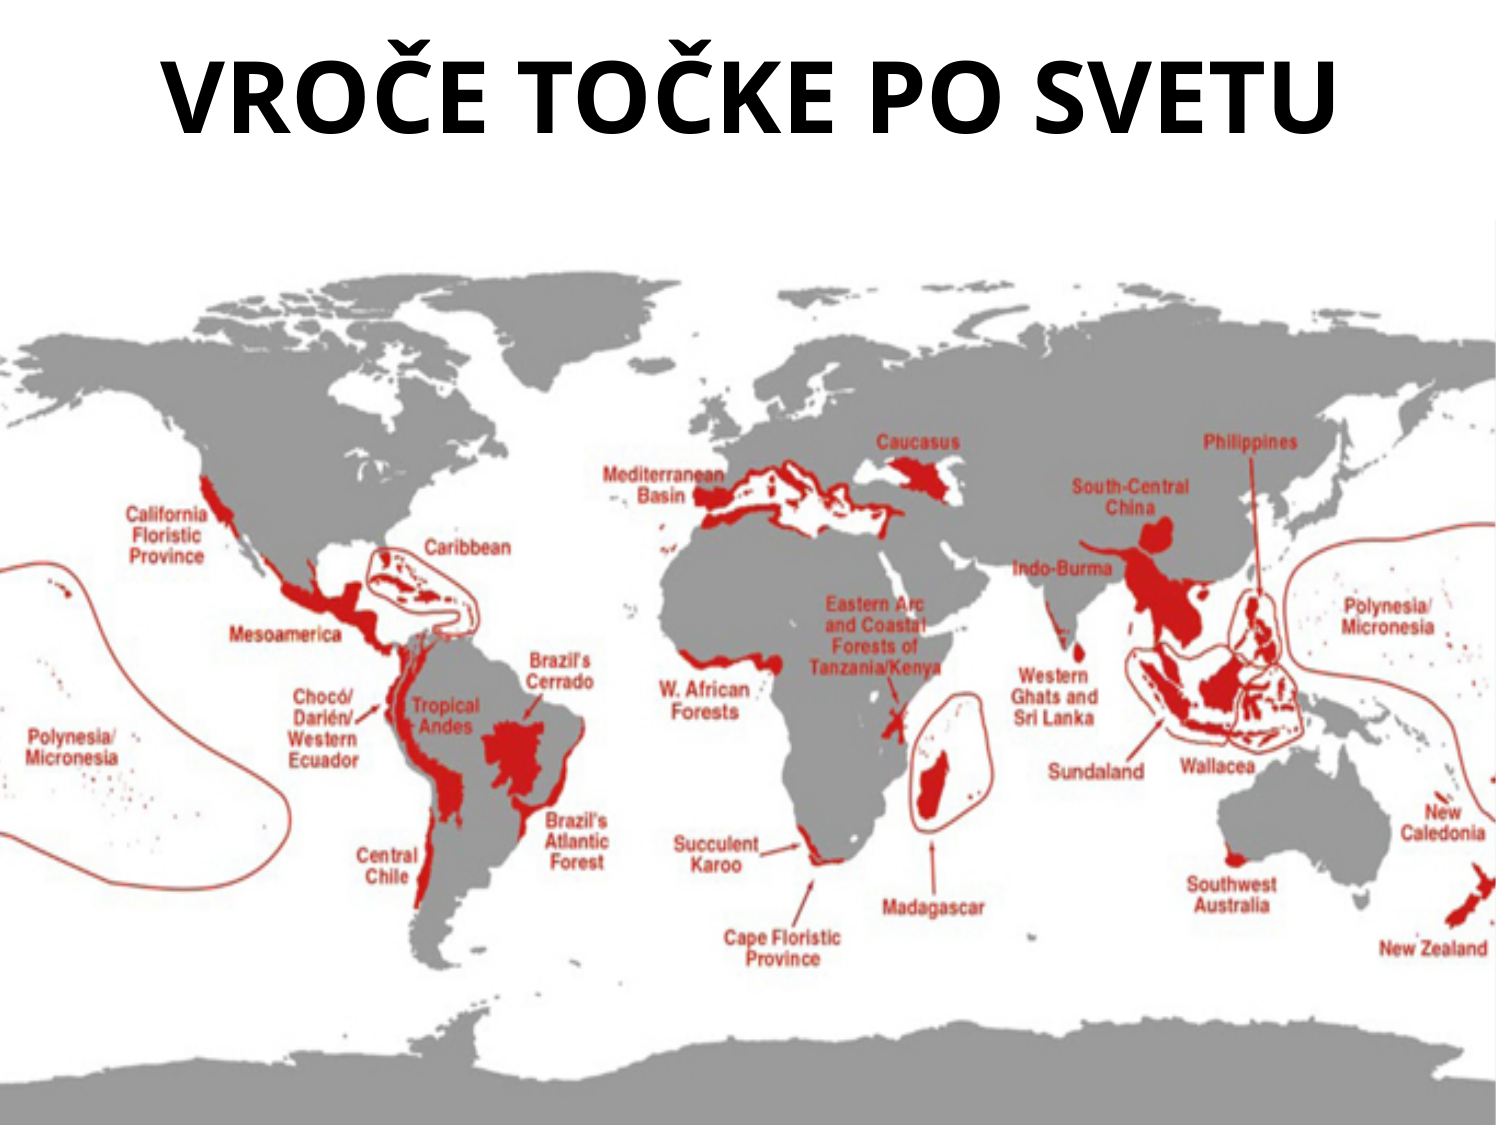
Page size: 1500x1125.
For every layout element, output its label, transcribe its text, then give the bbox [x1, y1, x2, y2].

title VROČE TOČKE PO SVETU [76, 0, 1427, 188]
picture [0, 220, 1496, 1125]
